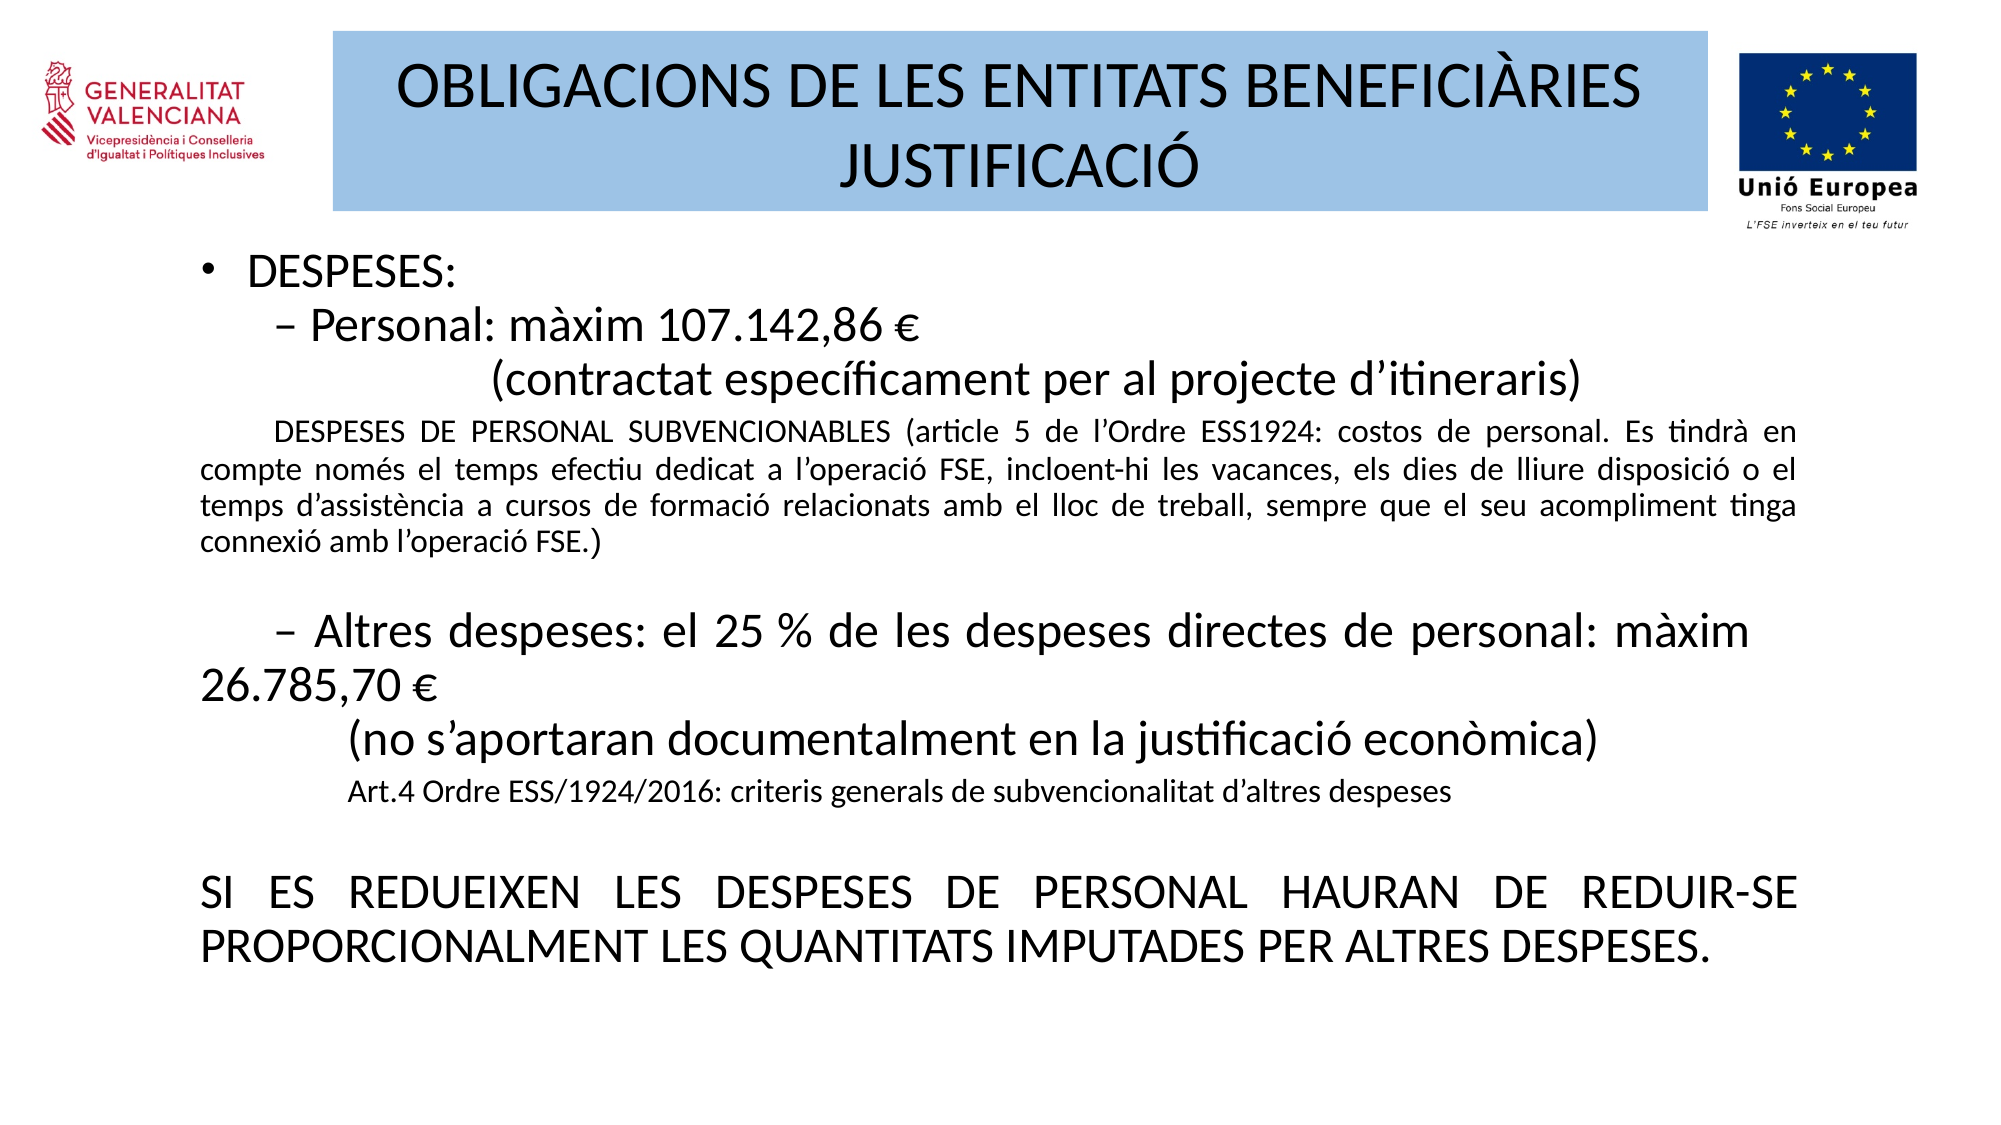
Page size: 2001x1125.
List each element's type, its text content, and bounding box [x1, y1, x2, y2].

text_box OBLIGACIONS DE LES ENTITATS BENEFICIÀRIES JUSTIFICACIÓ [332, 30, 1708, 212]
picture [1720, 42, 1932, 238]
picture [0, 19, 306, 200]
text_box DESPESES: – Personal: màxim 107.142,86 € (contractat específicament per al projecte d’itineraris) DESPESES DE PERSONAL SUBVENCIONABLES (article 5 de l’Ordre ESS1924: costos de personal. Es tindrà en compte només el temps efectiu dedicat a l’operació FSE, incloent-hi les vacances, els dies de lliure disposició o el temps d’assistència a cursos de formació relacionats amb el lloc de treball, sempre que el seu acompliment tinga connexió amb l’operació FSE.) – Altres despeses: el 25 % de les despeses directes de personal: màxim 26.785,70 € (no s’aportaran documentalment en la justificació econòmica) Art.4 Ordre ESS/1924/2016: criteris generals de subvencionalitat d’altres despeses SI ES REDUEIXEN LES DESPESES DE PERSONAL HAURAN DE REDUIR-SE PROPORCIONALMENT LES QUANTITATS IMPUTADES PER ALTRES DESPESES. [185, 237, 1815, 1006]
